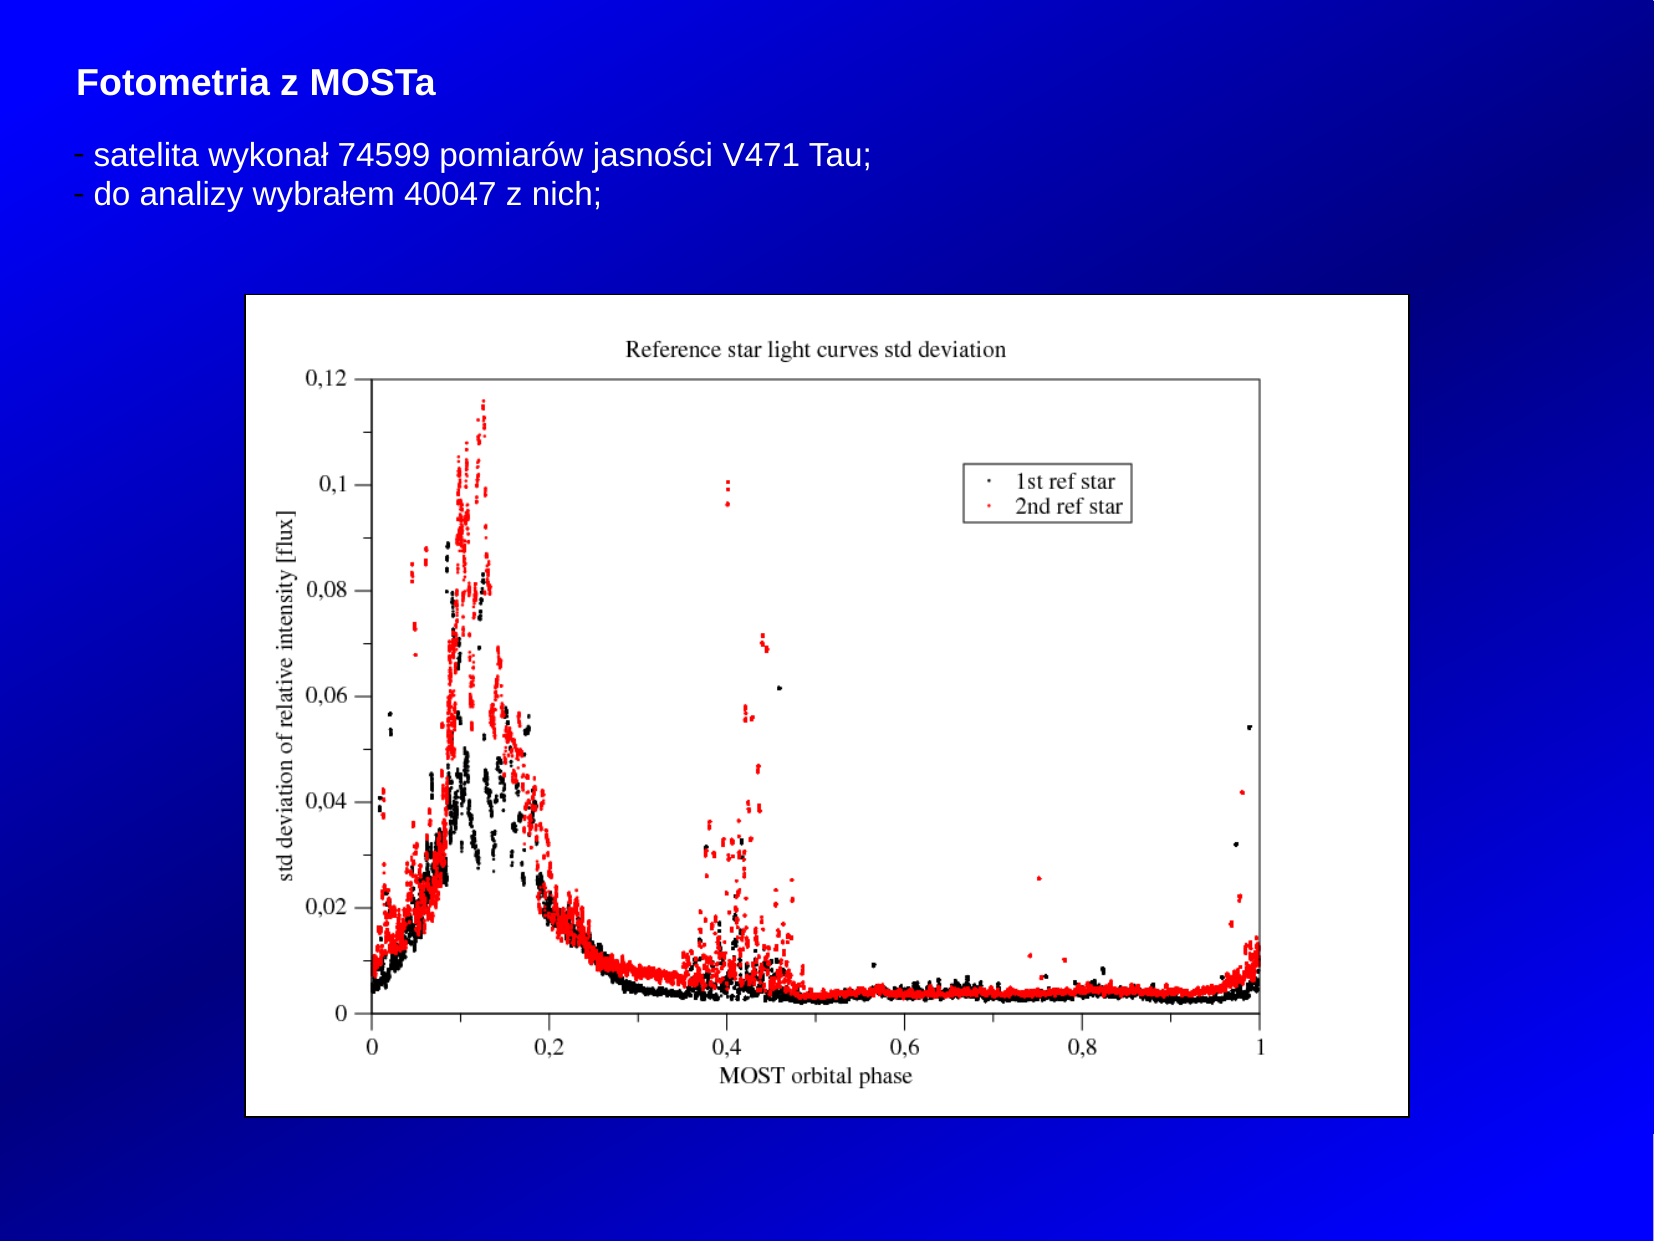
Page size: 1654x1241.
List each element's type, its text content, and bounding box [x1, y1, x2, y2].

text_box Fotometria z MOSTa [48, 49, 451, 111]
text_box satelita wykonał 74599 pomiarów jasności V471 Tau; do analizy wybrałem 40047 z nich; [58, 124, 889, 221]
picture [245, 295, 1409, 1117]
